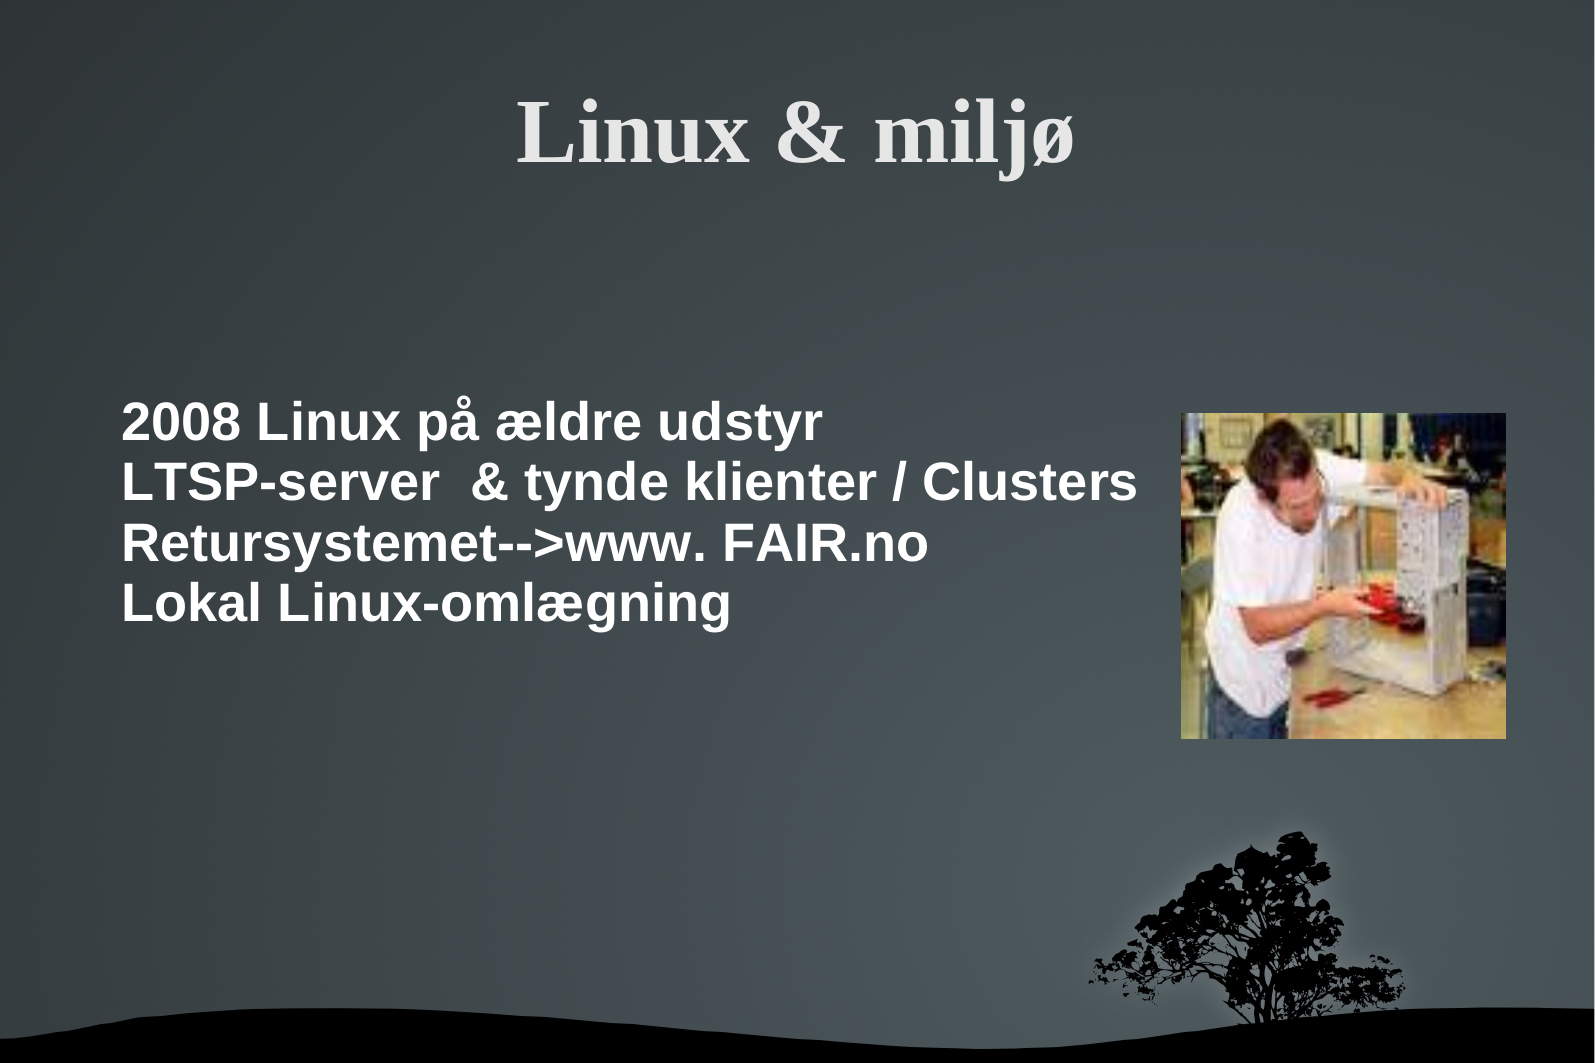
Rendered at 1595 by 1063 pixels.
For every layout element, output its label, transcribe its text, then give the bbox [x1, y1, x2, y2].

picture [0, 0, 1595, 1063]
title Linux & miljø [79, 49, 1515, 213]
text_box 2008 Linux på ældre udstyr LTSP-server & tynde klienter / Clusters Retursystemet-->www. FAIR.no Lokal Linux-omlægning [88, 383, 1241, 837]
